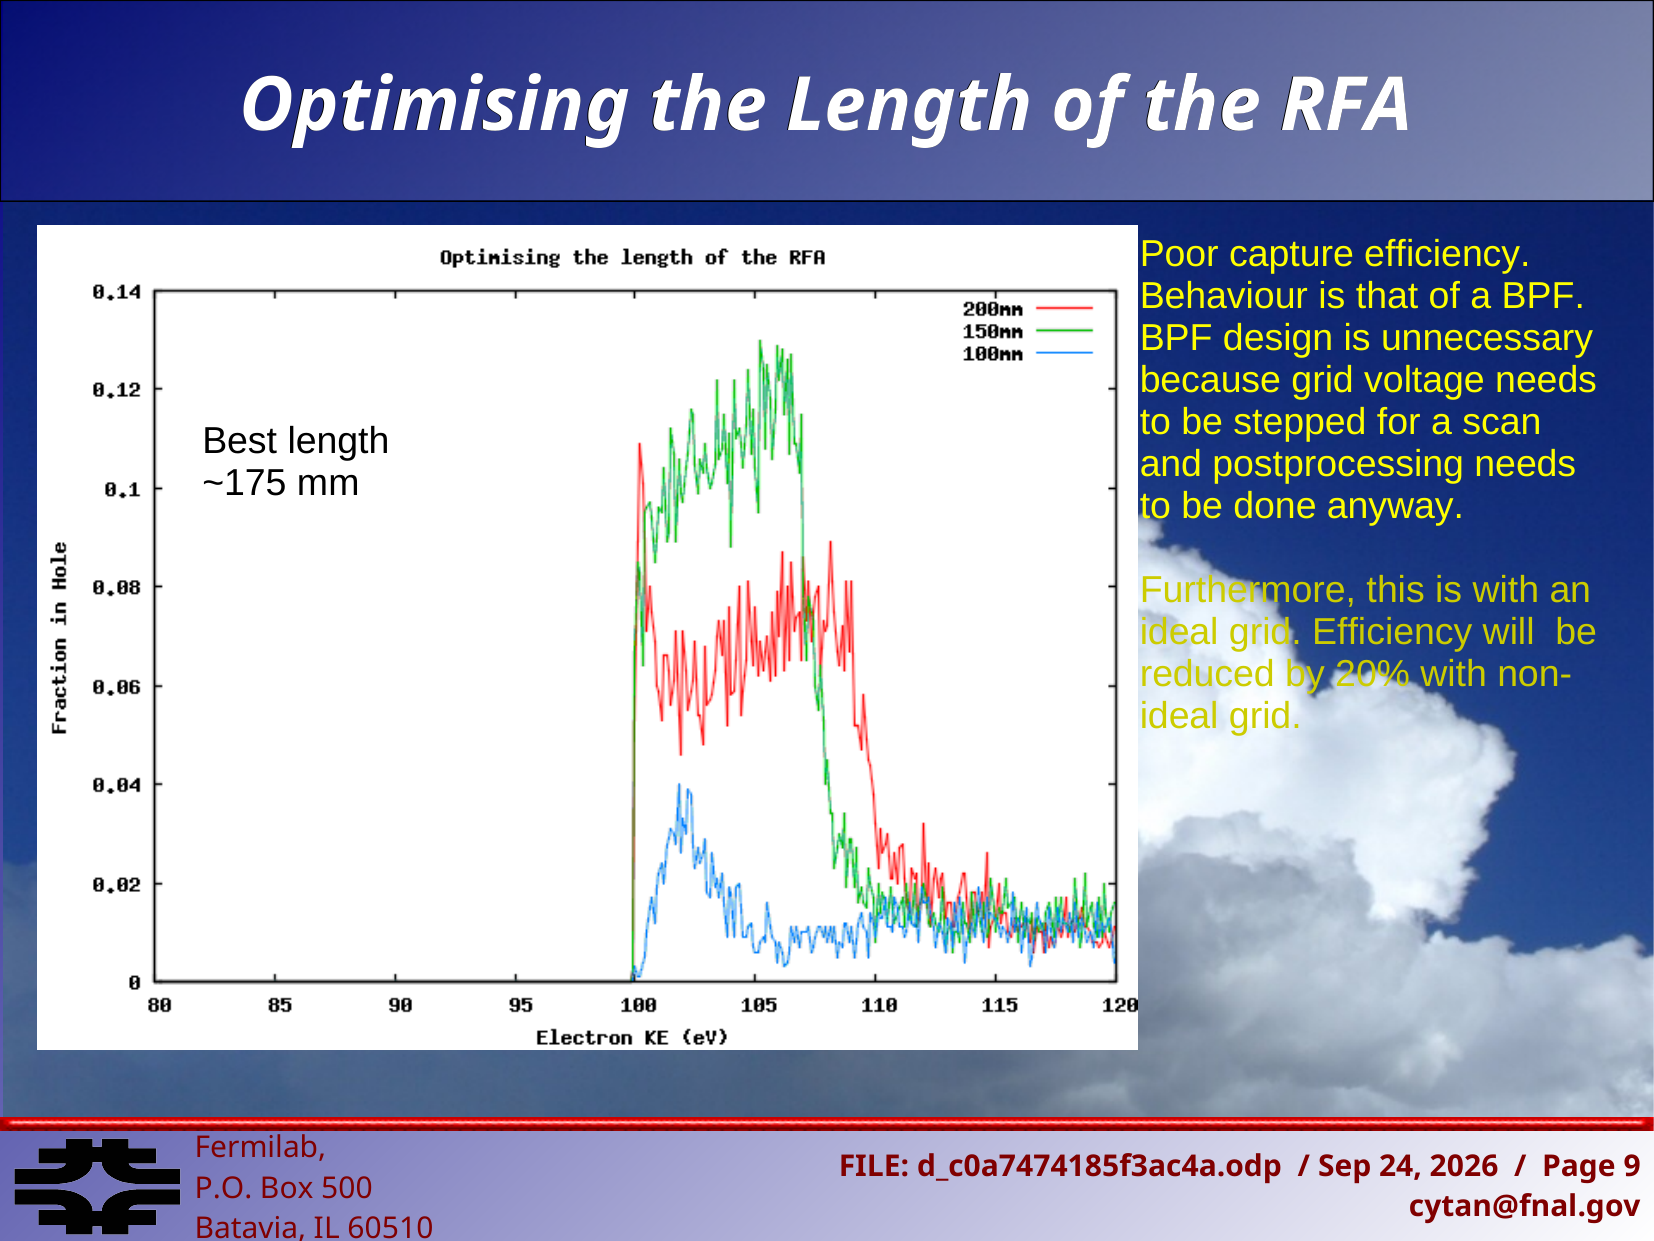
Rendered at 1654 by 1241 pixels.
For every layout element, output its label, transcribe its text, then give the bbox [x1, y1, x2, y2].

picture [10, 1137, 184, 1236]
title Optimising the Length of the RFA [0, 7, 1654, 197]
picture [0, 202, 1654, 1131]
text_box Poor capture efficiency. Behaviour is that of a BPF. BPF design is unnecessary because grid voltage needs to be stepped for a scan and postprocessing needs to be done anyway. Furthermore, this is with an ideal grid. Efficiency will be reduced by 20% with non-ideal grid. [1125, 225, 1613, 751]
picture [3, 197, 1653, 201]
picture [3, 1, 1653, 7]
text_box Best length ~175 mm [187, 412, 488, 512]
